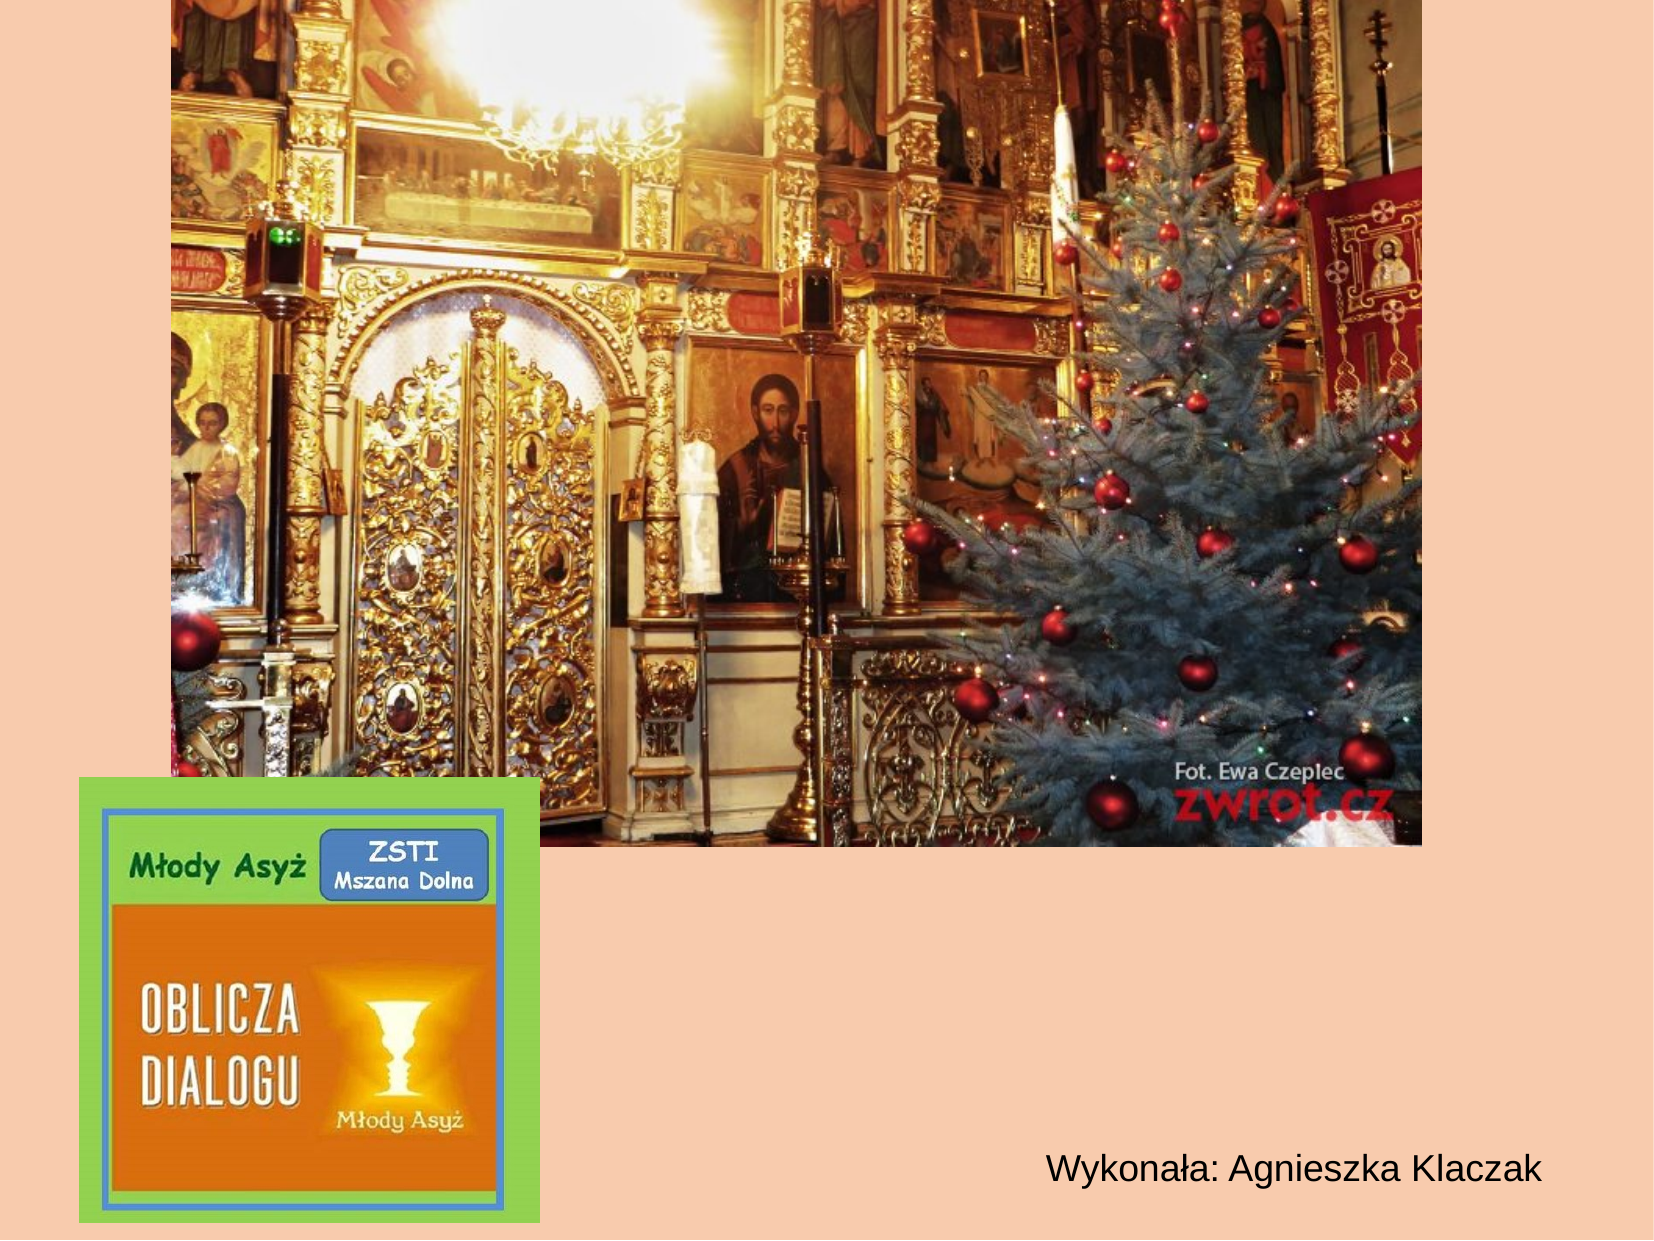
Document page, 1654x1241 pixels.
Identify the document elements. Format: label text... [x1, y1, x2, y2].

title Wykonała: Agnieszka Klaczak [555, 1143, 1654, 1190]
picture [79, 0, 1422, 1223]
